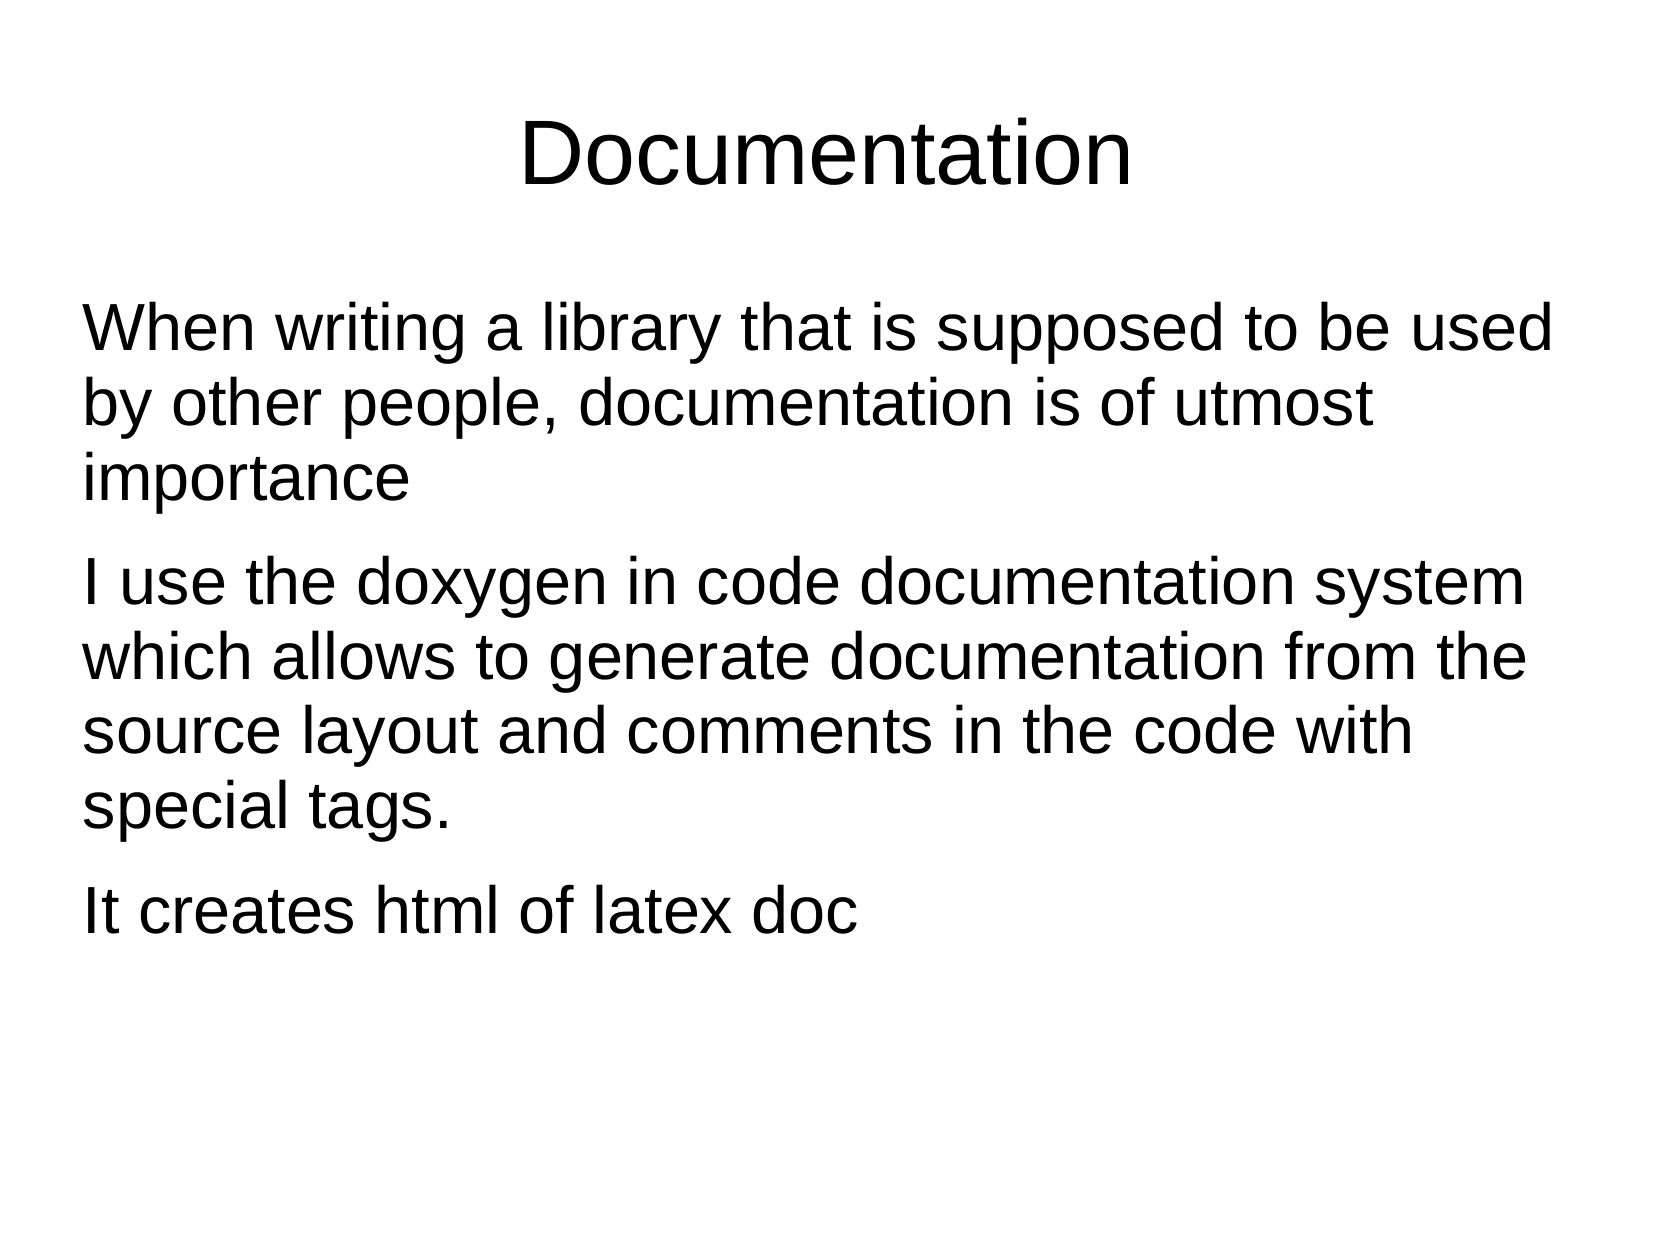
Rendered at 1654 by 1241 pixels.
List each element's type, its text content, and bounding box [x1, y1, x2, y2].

list When writing a library that is supposed to be used by other people, documentation is of utmost importance I use the doxygen in code documentation system which allows to generate documentation from the source layout and comments in the code with special tags. It creates html of latex doc [82, 290, 1571, 1010]
title Documentation [82, 49, 1571, 257]
